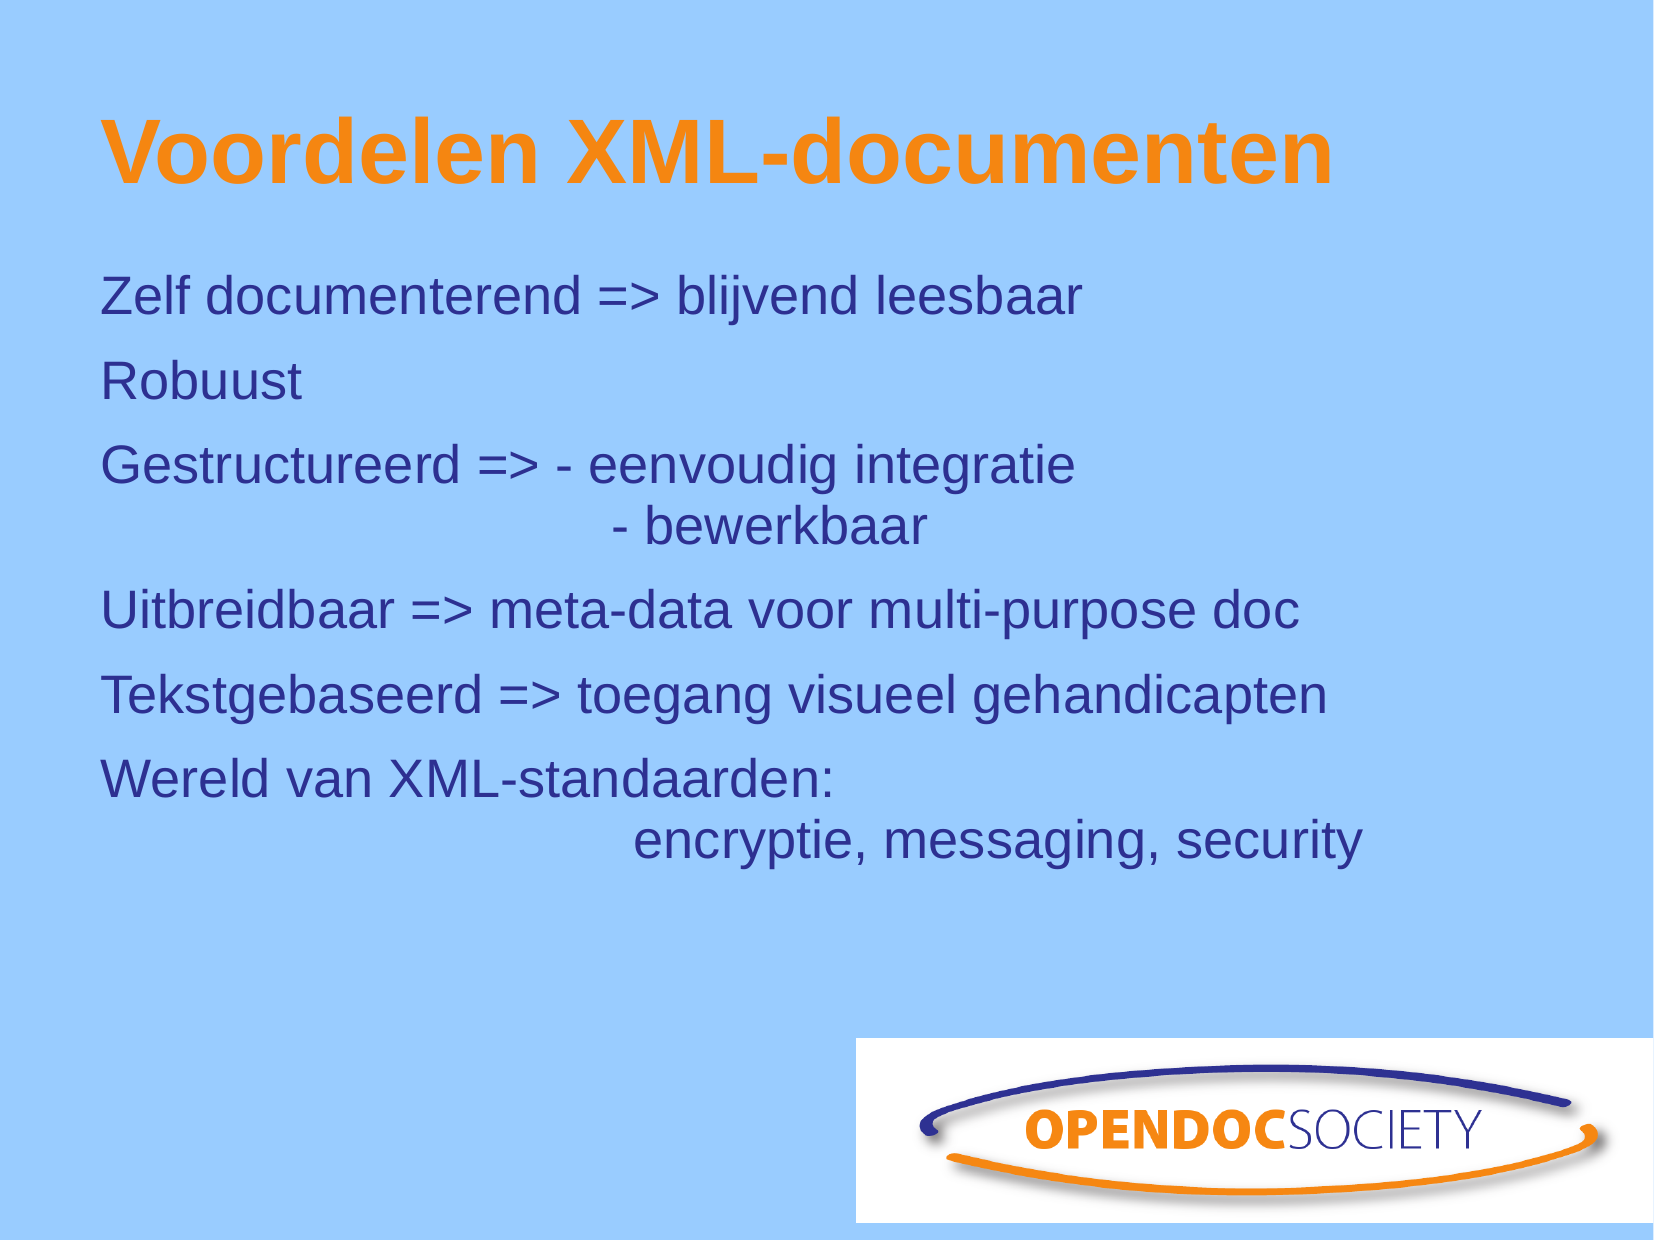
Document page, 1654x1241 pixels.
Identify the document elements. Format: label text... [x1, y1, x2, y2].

title Voordelen XML-documenten [100, 100, 1589, 203]
list Zelf documenterend => blijvend leesbaar Robuust Gestructureerd => - eenvoudig integratie - bewerkbaar Uitbreidbaar => meta-data voor multi-purpose doc Tekstgebaseerd => toegang visueel gehandicapten Wereld van XML-standaarden: encryptie, messaging, security [82, 265, 1571, 1019]
picture [856, 1038, 1654, 1223]
